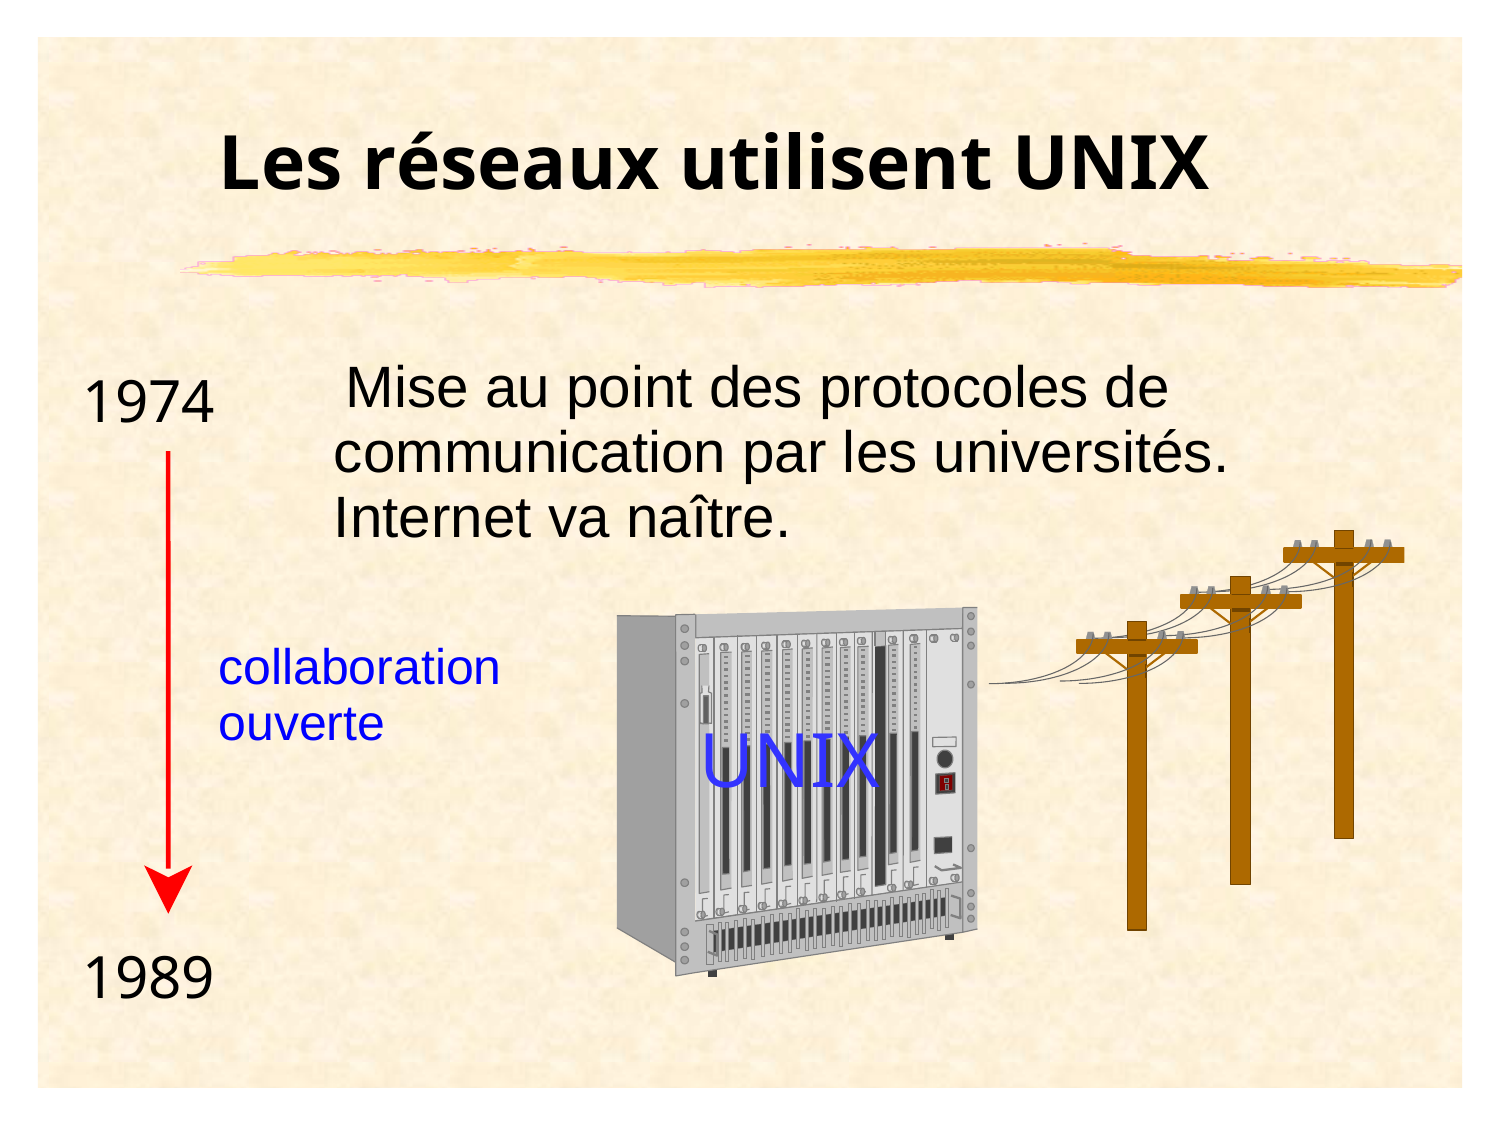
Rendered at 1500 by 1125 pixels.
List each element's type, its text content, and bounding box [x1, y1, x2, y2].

text_box 1974 [55, 352, 312, 439]
picture [37, 37, 1463, 1088]
title Les réseaux utilisent UNIX [203, 72, 1463, 248]
text_box Mise au point des protocoles de communication par les universités. Internet va naître. [319, 347, 1408, 573]
text_box 1989 [55, 928, 293, 1015]
text_box collaboration ouverte [206, 639, 513, 795]
text_box UNIX [672, 699, 970, 806]
